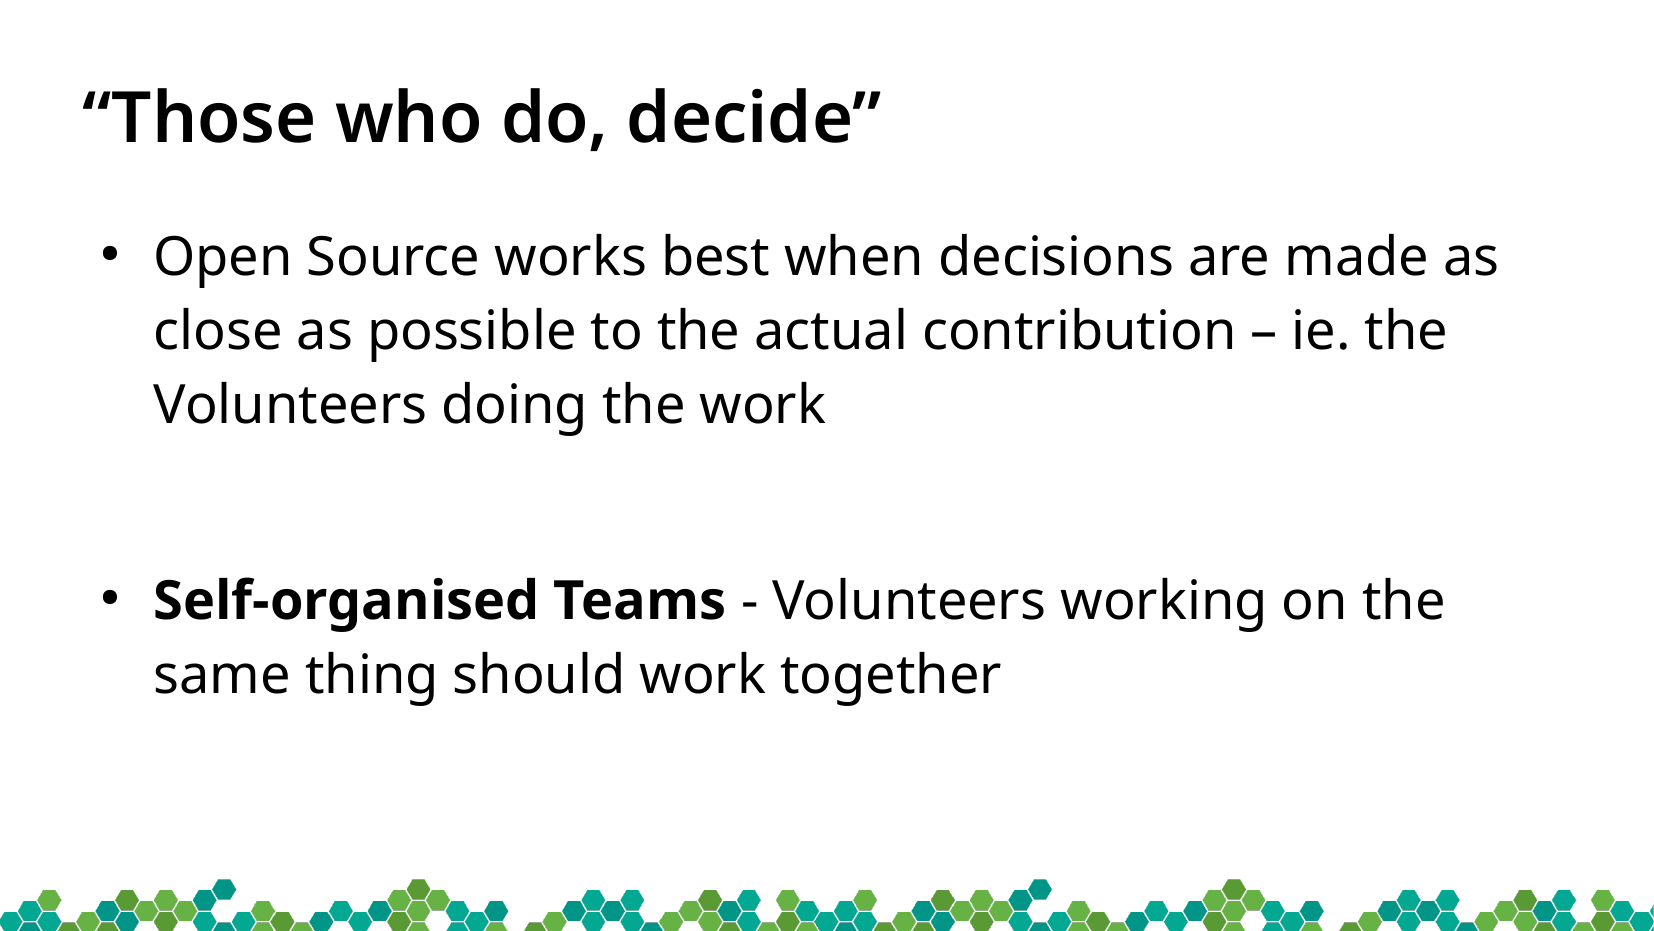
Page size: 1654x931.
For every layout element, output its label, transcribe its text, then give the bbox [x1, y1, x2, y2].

picture [0, 871, 1654, 931]
title “Those who do, decide” [82, 37, 1571, 193]
list Open Source works best when decisions are made as close as possible to the actual contribution – ie. the Volunteers doing the work Self-organised Teams - Volunteers working on the same thing should work together [82, 217, 1571, 849]
